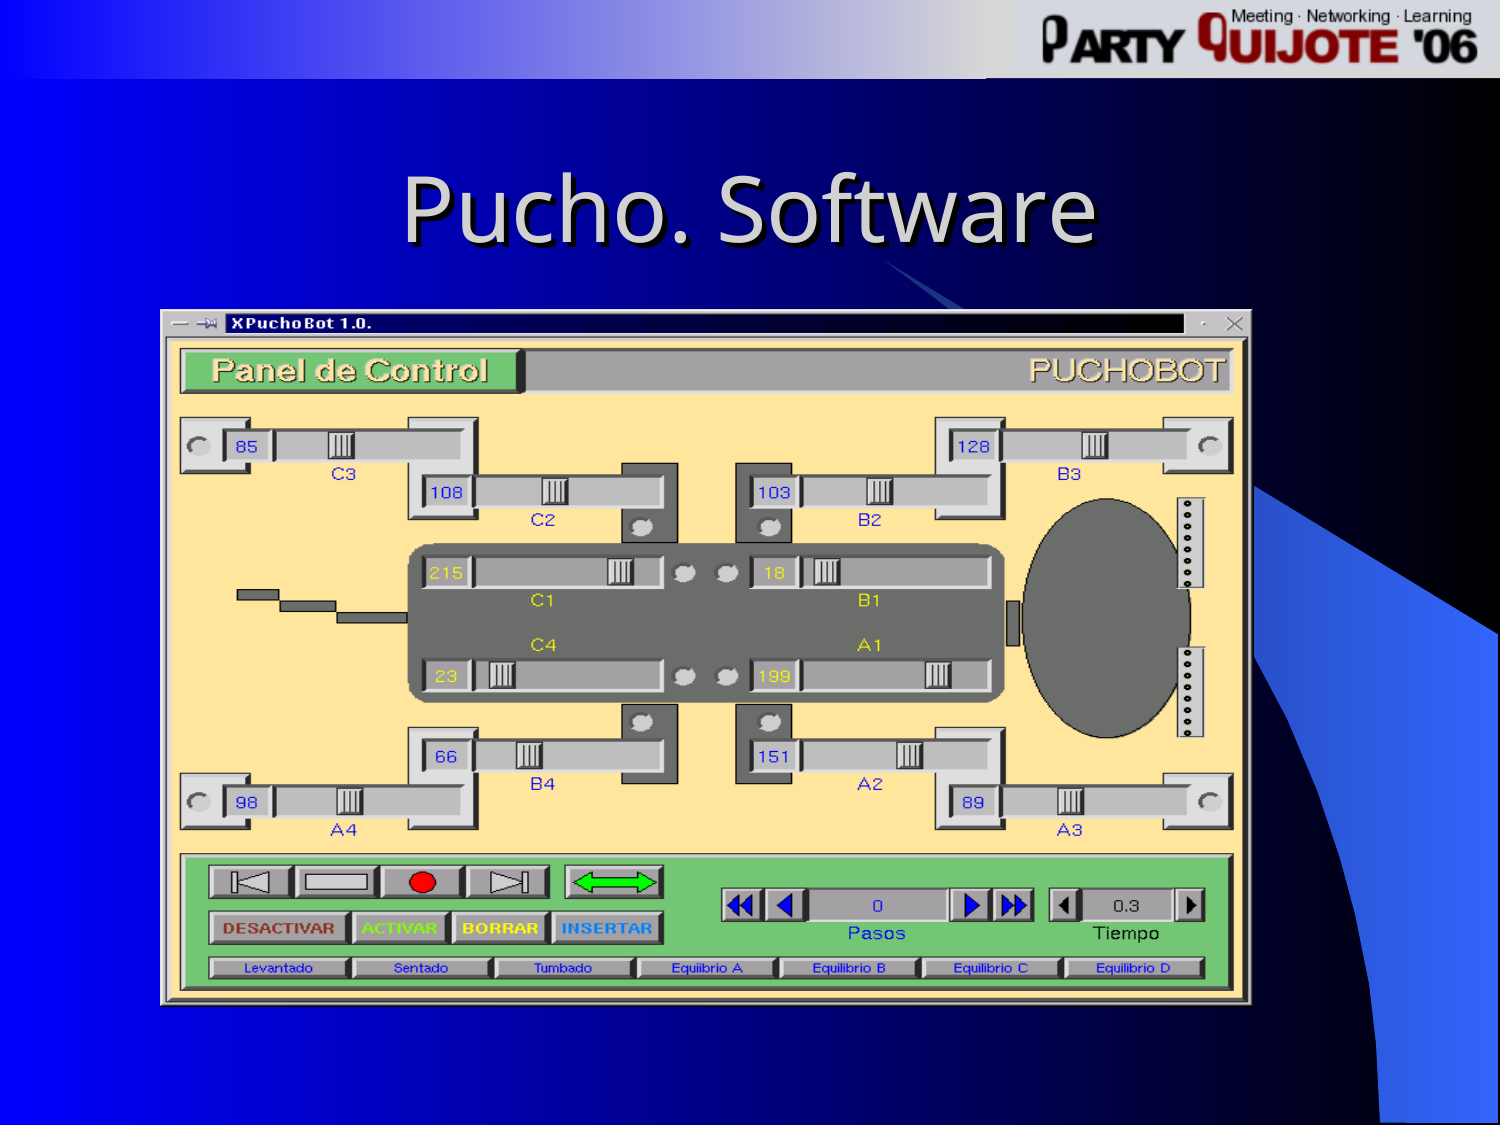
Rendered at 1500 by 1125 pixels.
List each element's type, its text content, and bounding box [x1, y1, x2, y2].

picture [1012, 0, 1500, 69]
text_box [0, 0, 1500, 79]
picture [160, 309, 1254, 1007]
title Pucho. Software [0, 113, 1500, 302]
